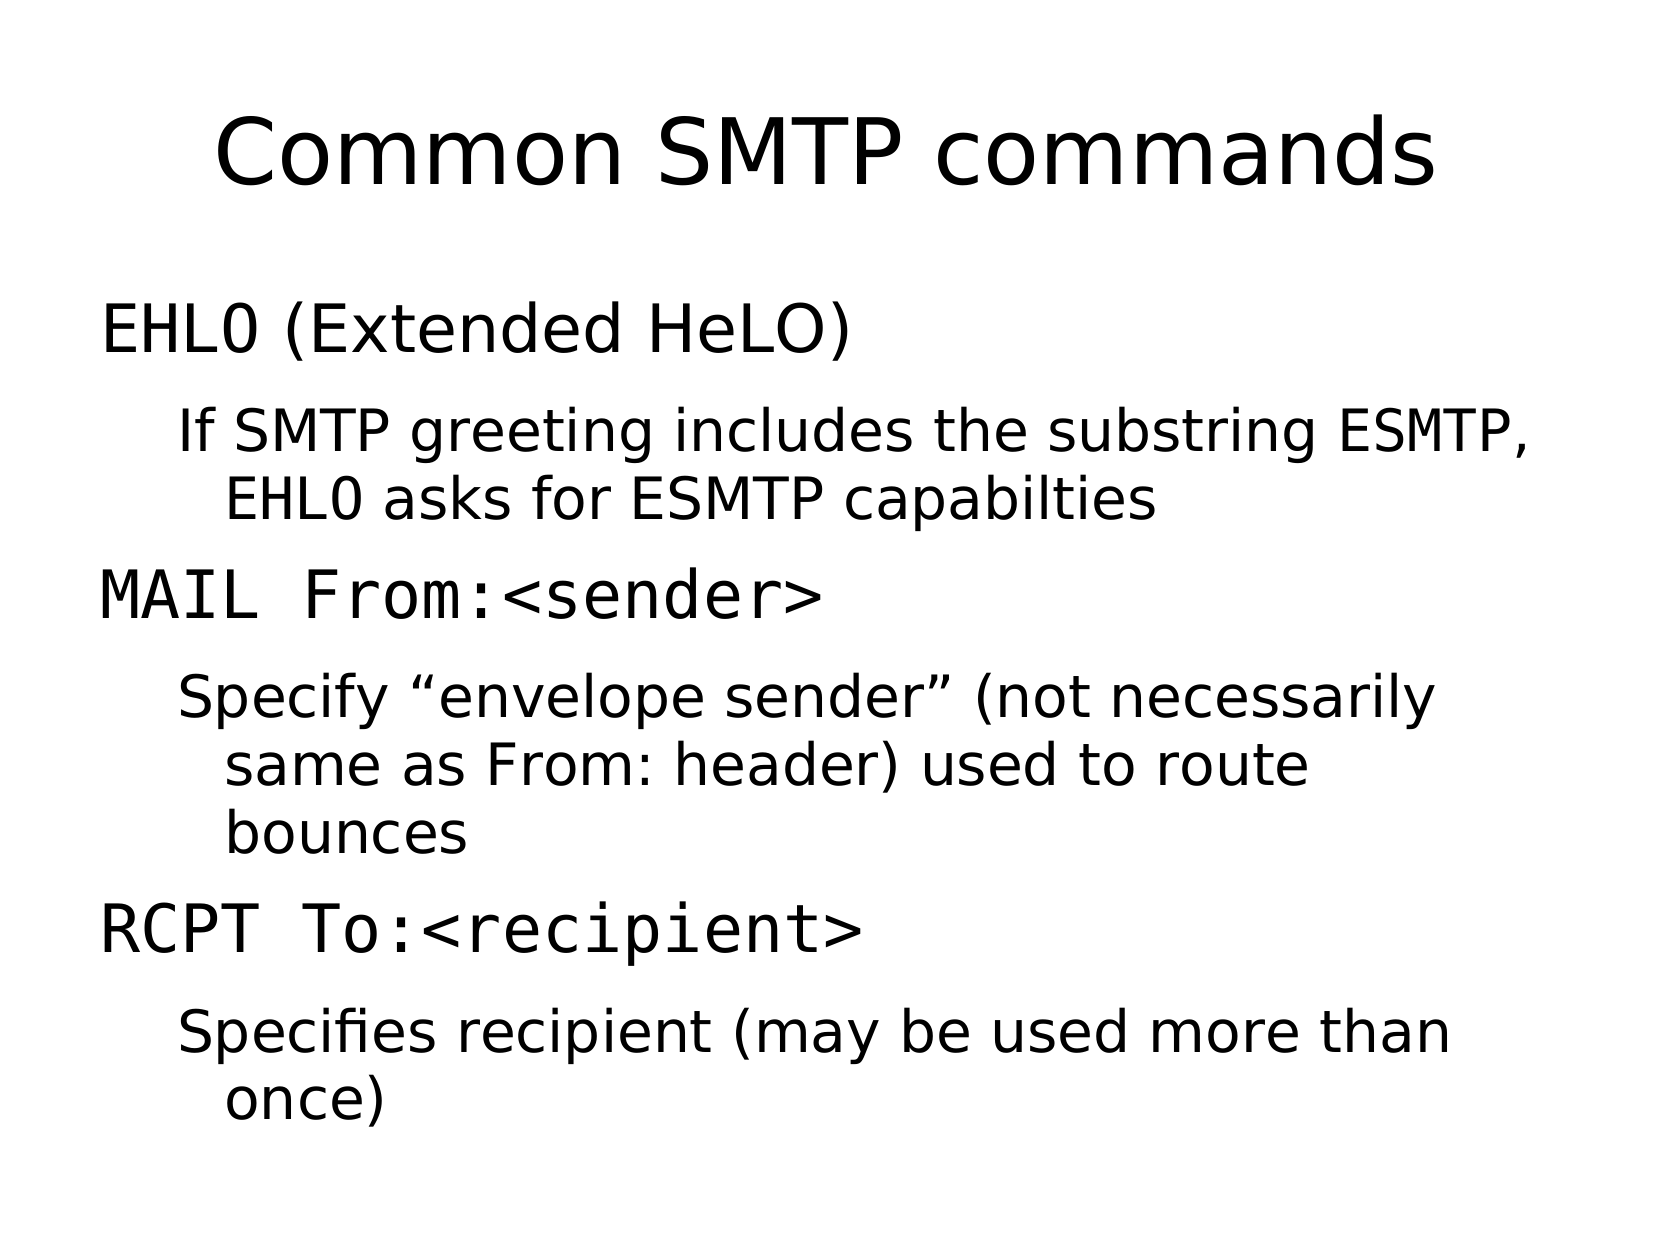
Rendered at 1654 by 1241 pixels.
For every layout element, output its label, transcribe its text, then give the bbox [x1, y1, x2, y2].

list EHLO (Extended HeLO) If SMTP greeting includes the substring ESMTP, EHLO asks for ESMTP capabilties MAIL From:<sender> Specify “envelope sender” (not necessarily same as From: header) used to route bounces RCPT To:<recipient> Specifies recipient (may be used more than once) [82, 290, 1571, 1134]
title Common SMTP commands [82, 49, 1571, 257]
